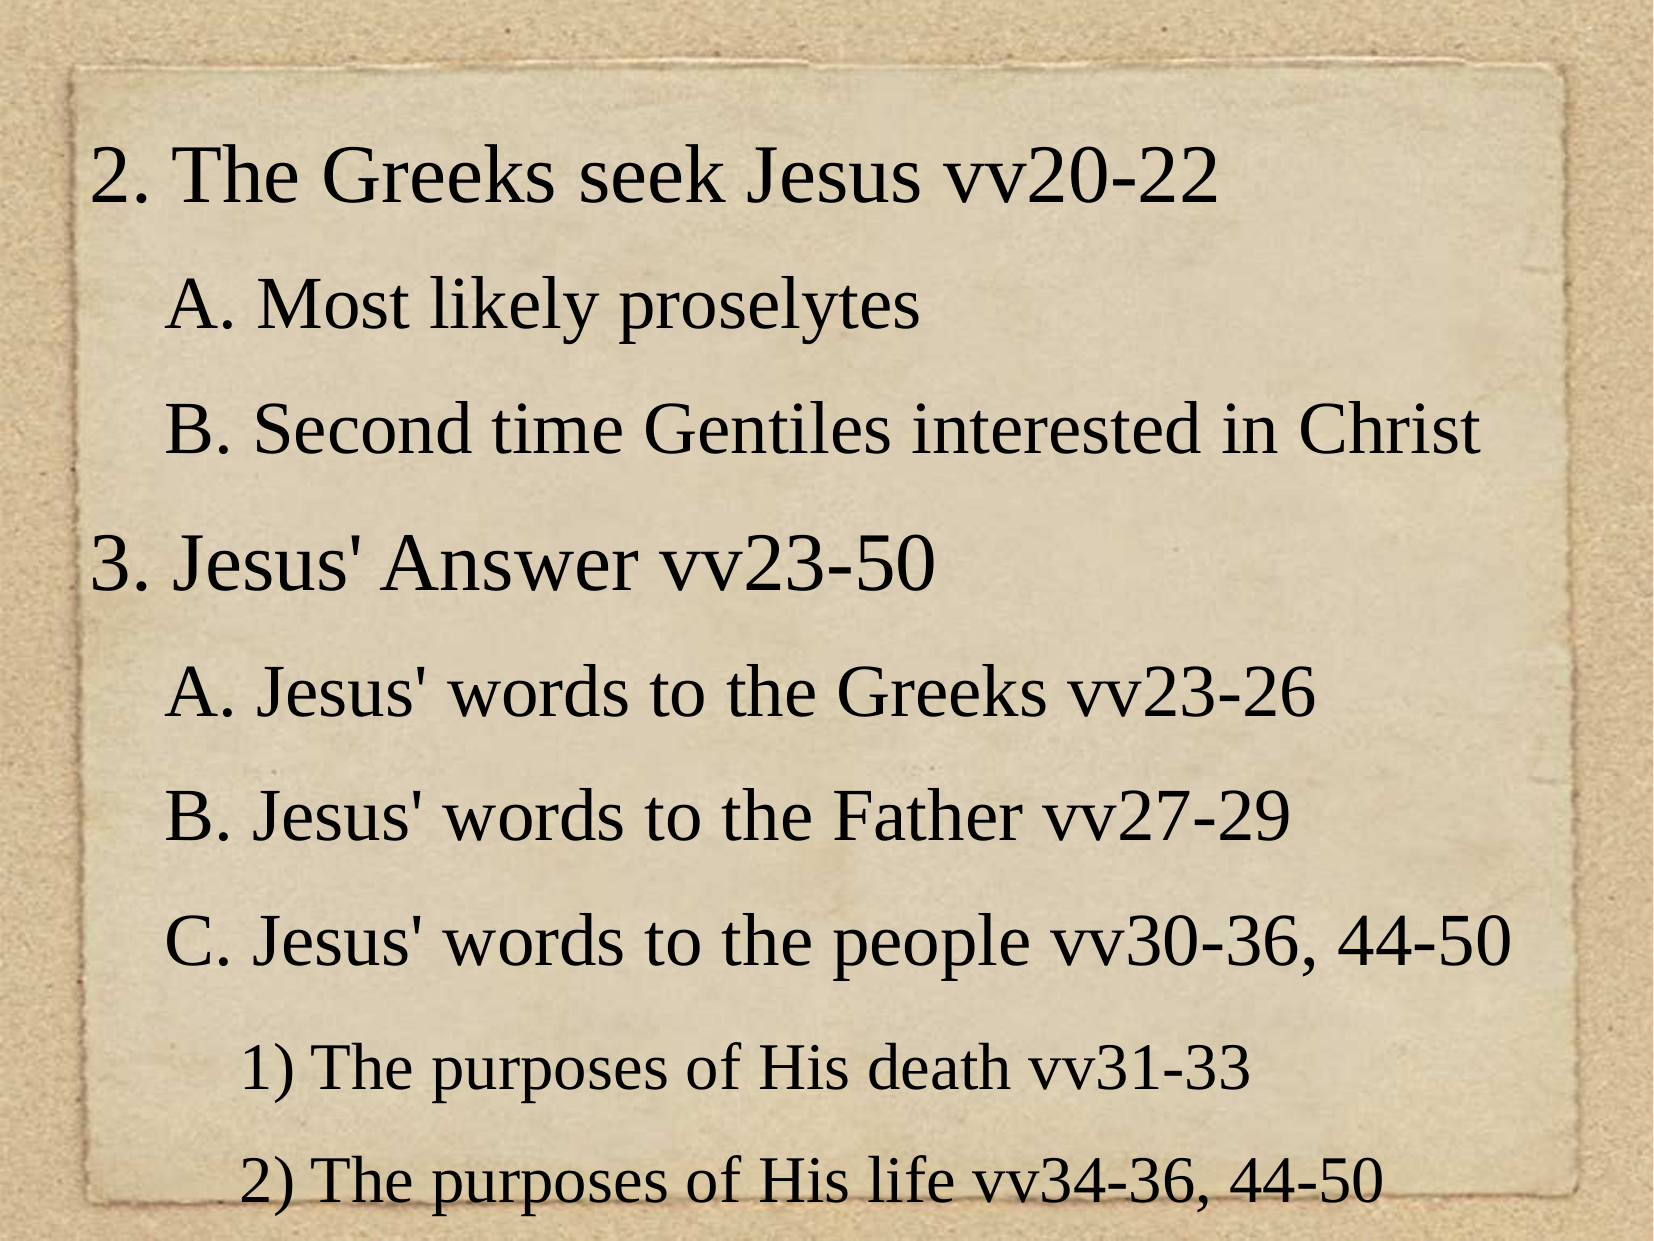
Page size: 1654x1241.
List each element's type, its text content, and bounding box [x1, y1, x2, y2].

text_box 2. The Greeks seek Jesus vv20-22 A. Most likely proselytes B. Second time Gentiles interested in Christ 3. Jesus' Answer vv23-50 A. Jesus' words to the Greeks vv23-26 B. Jesus' words to the Father vv27-29 C. Jesus' words to the people vv30-36, 44-50 1) The purposes of His death vv31-33 2) The purposes of His life vv34-36, 44-50 [75, 75, 1576, 1241]
picture [0, 0, 1654, 1241]
